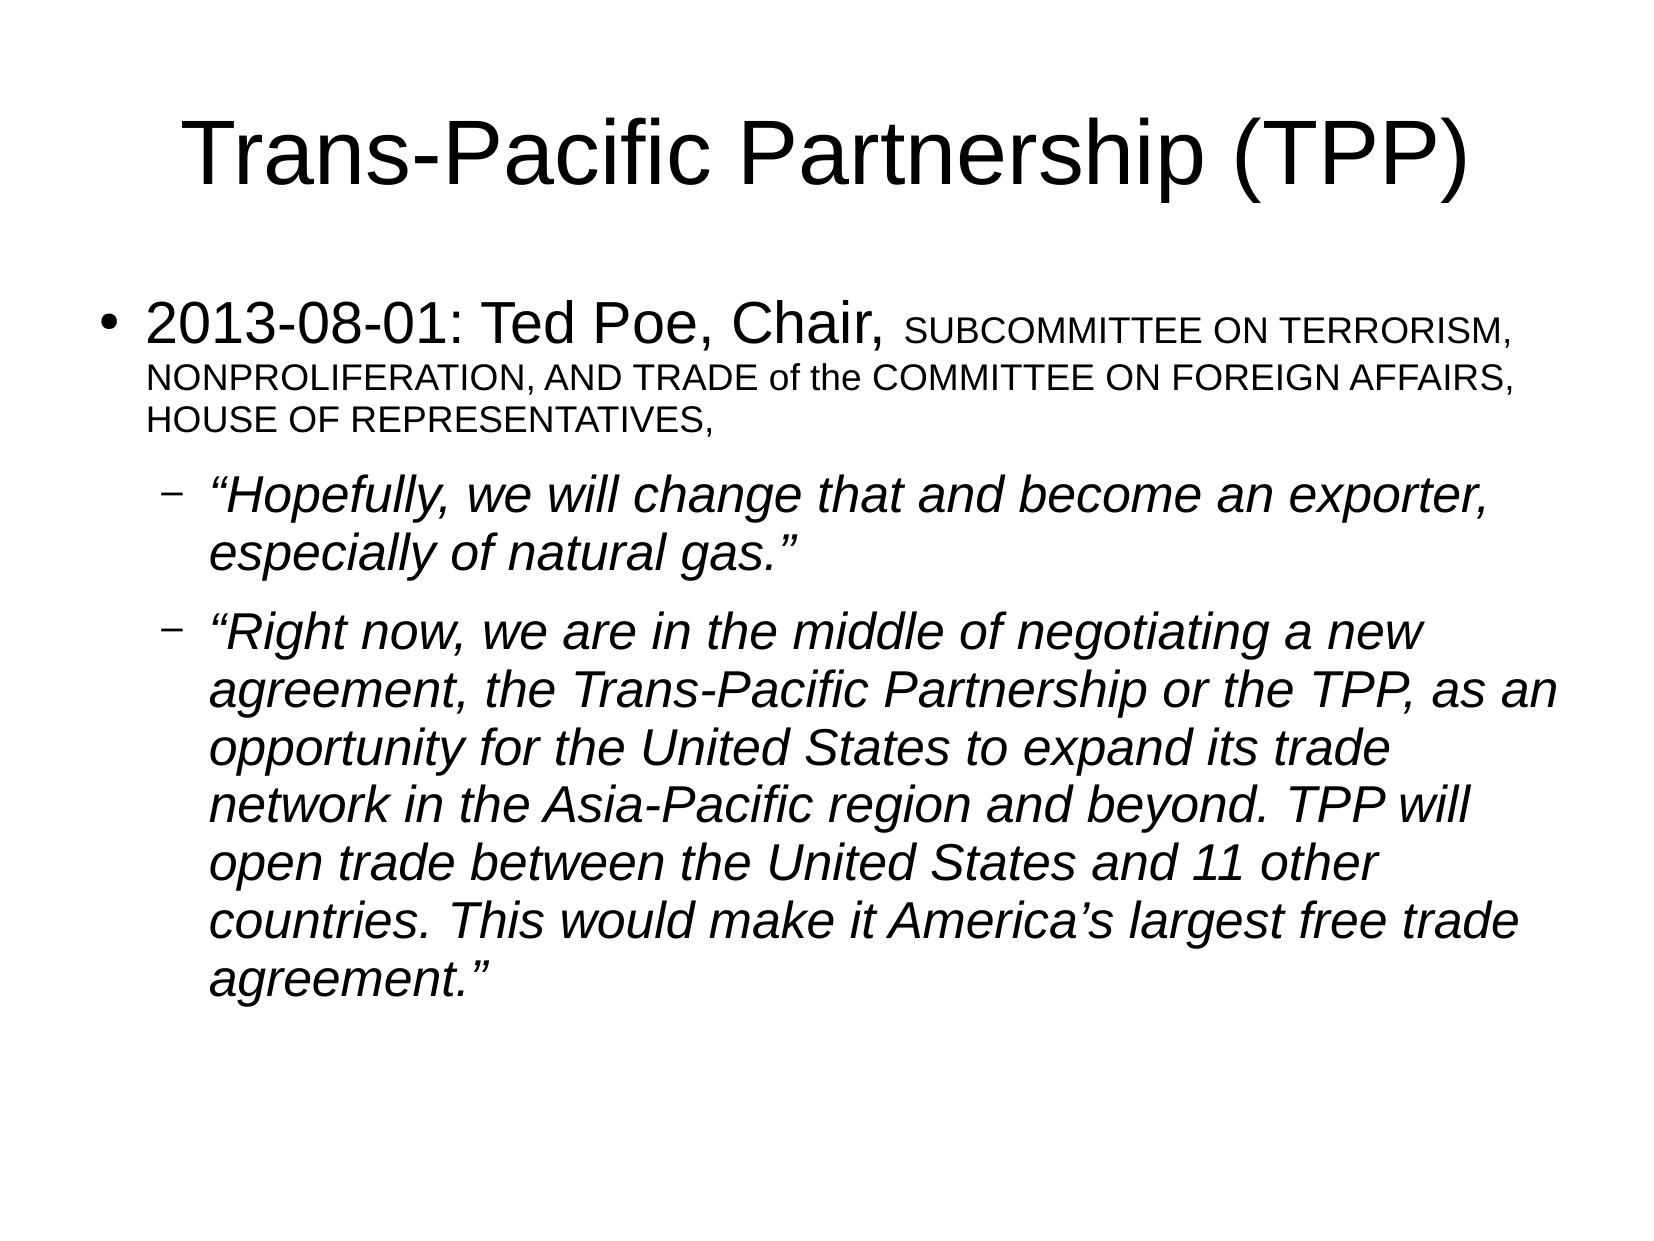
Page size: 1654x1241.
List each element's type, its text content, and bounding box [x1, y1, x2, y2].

list 2013-08-01: Ted Poe, Chair, SUBCOMMITTEE ON TERRORISM, NONPROLIFERATION, AND TRADE of the COMMITTEE ON FOREIGN AFFAIRS, HOUSE OF REPRESENTATIVES, “Hopefully, we will change that and become an exporter, especially of natural gas.” “Right now, we are in the middle of negotiating a new agreement, the Trans-Pacific Partnership or the TPP, as an opportunity for the United States to expand its trade network in the Asia-Pacific region and beyond. TPP will open trade between the United States and 11 other countries. This would make it America’s largest free trade agreement.” [82, 290, 1571, 1010]
title Trans-Pacific Partnership (TPP) [82, 49, 1571, 257]
